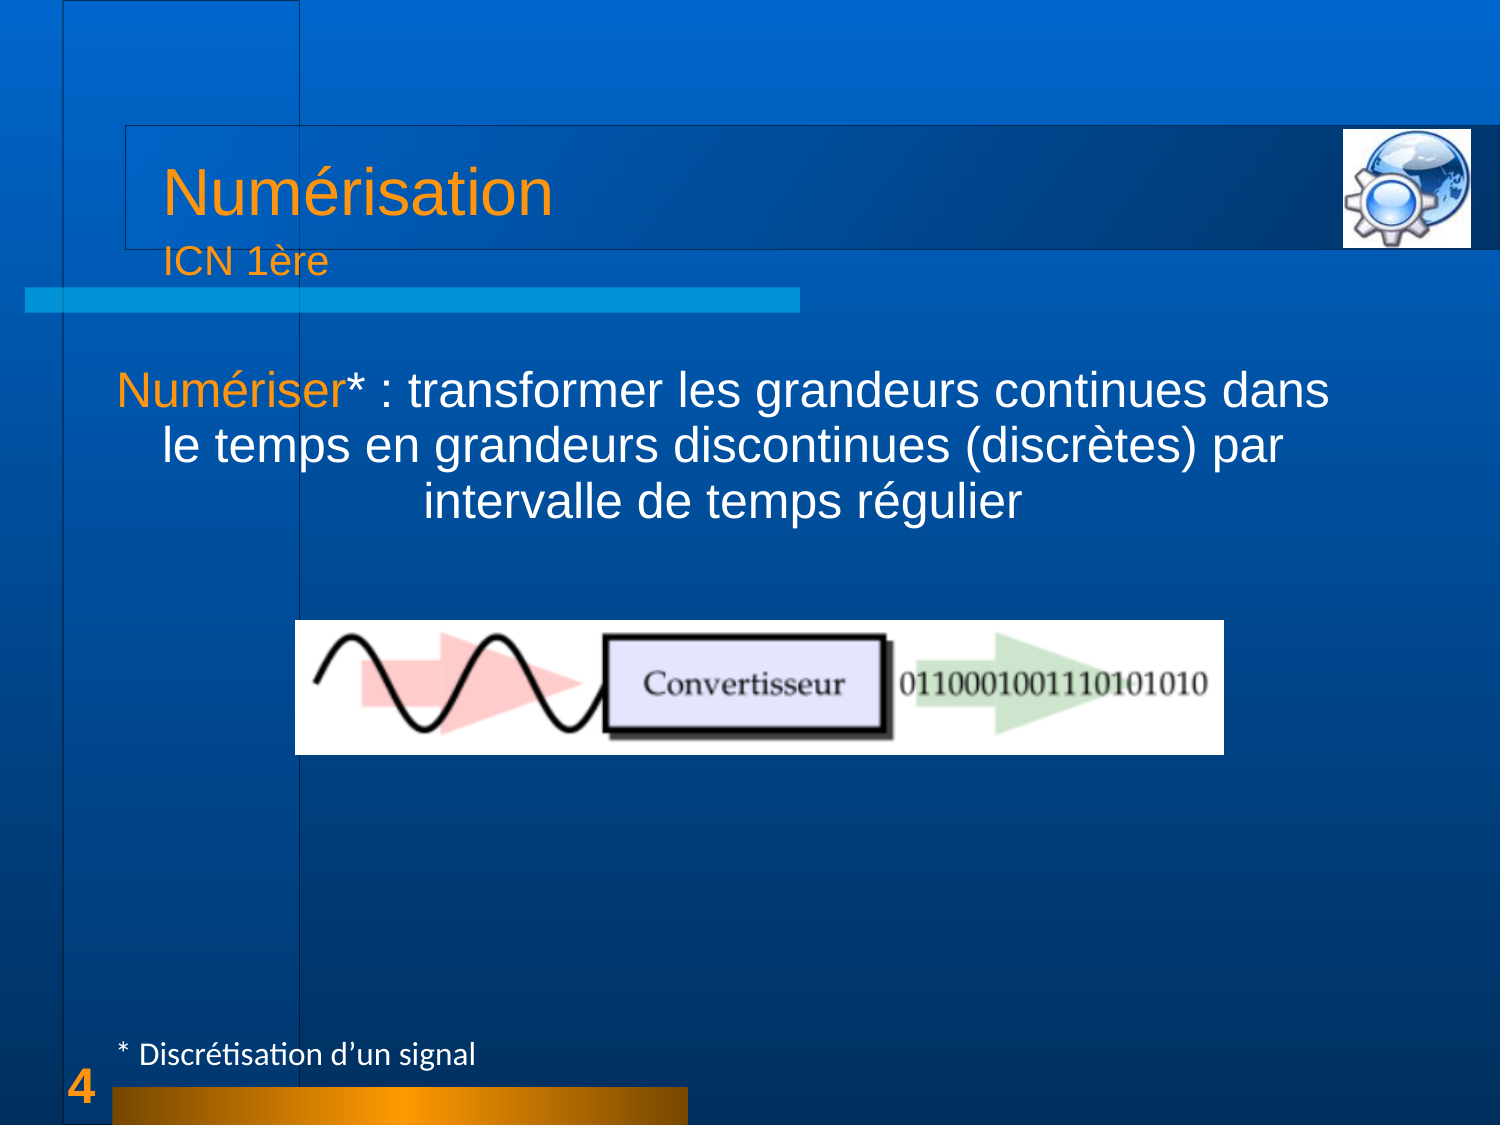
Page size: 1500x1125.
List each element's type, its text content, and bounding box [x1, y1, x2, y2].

text_box Numériser* : transformer les grandeurs continues dans le temps en grandeurs discontinues (discrètes) par intervalle de temps régulier [88, 354, 1359, 573]
picture [1343, 129, 1471, 248]
picture [295, 620, 1224, 755]
text_box * Discrétisation d’un signal [100, 1033, 1134, 1090]
